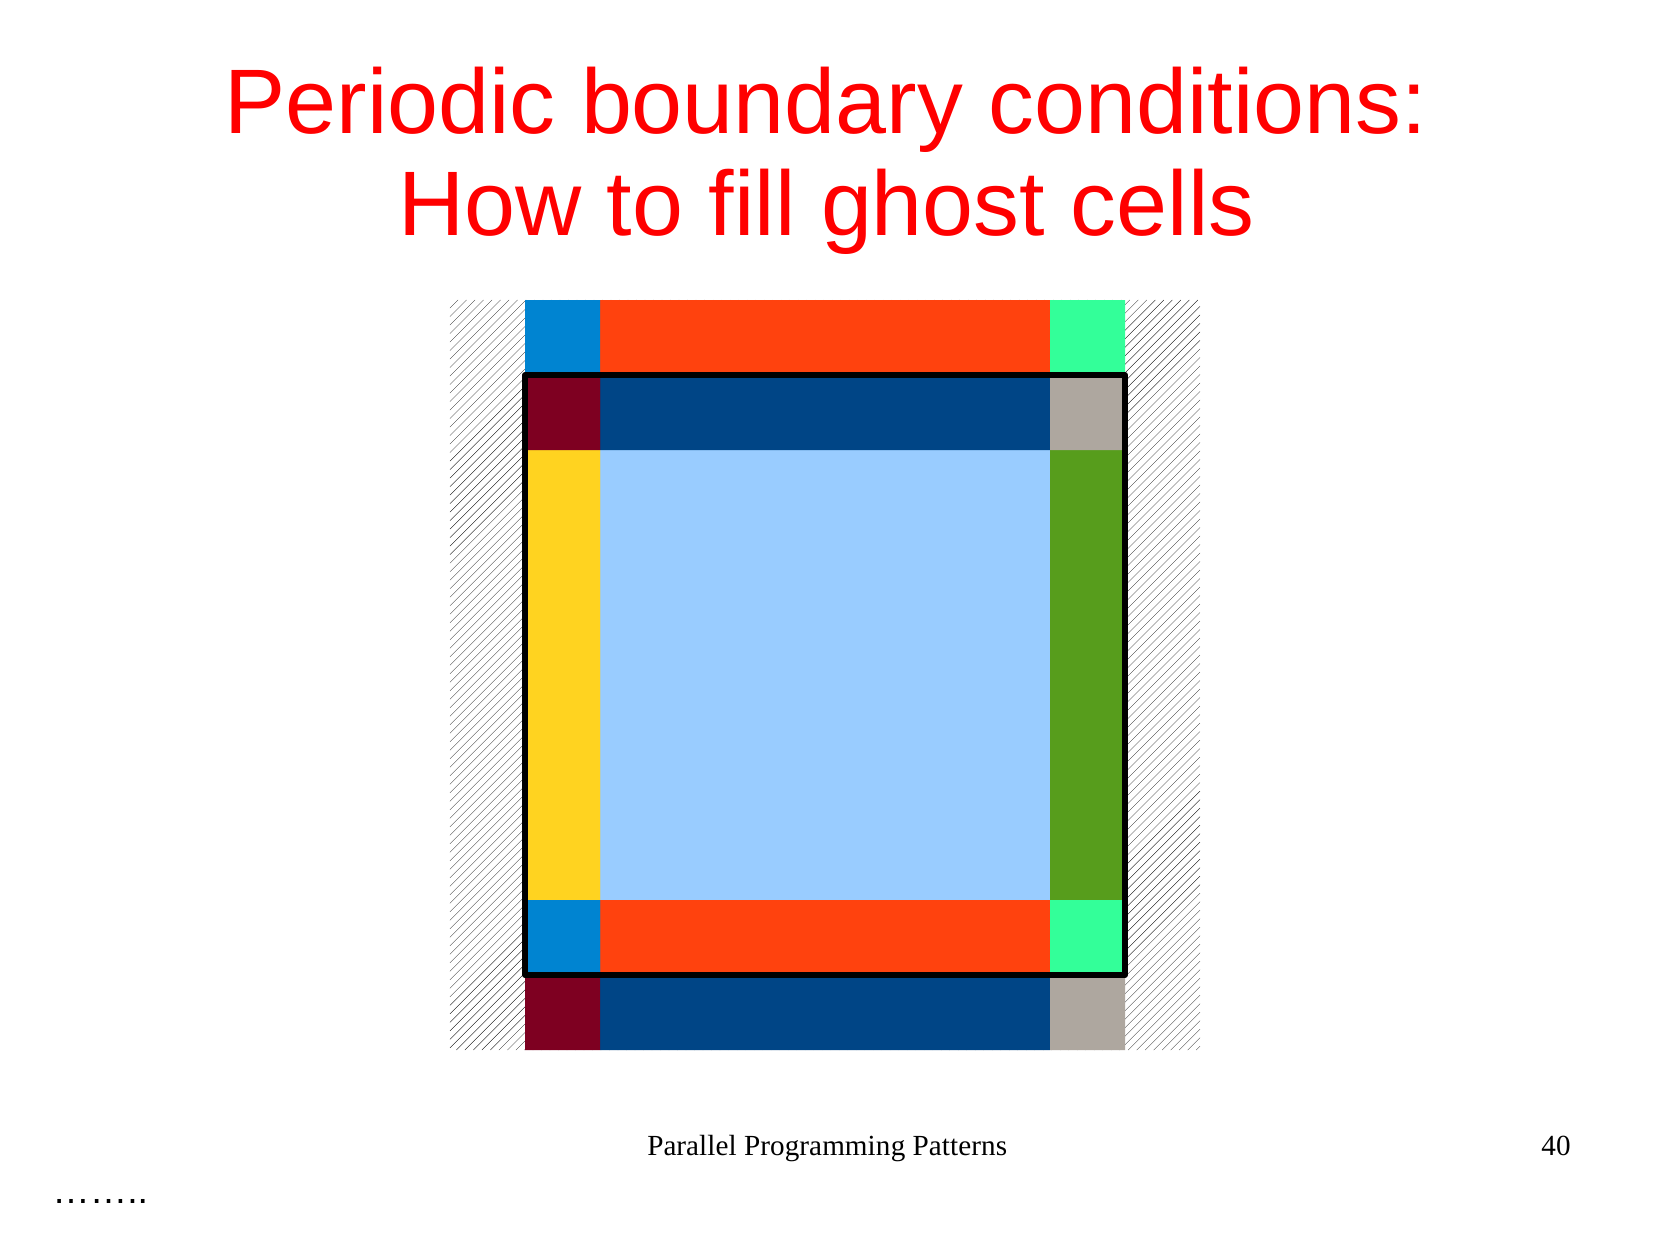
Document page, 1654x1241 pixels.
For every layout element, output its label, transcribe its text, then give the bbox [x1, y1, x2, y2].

text_box [450, 300, 1201, 1051]
title Periodic boundary conditions: How to fill ghost cells [82, 49, 1571, 257]
text_box …….. [37, 1162, 188, 1220]
